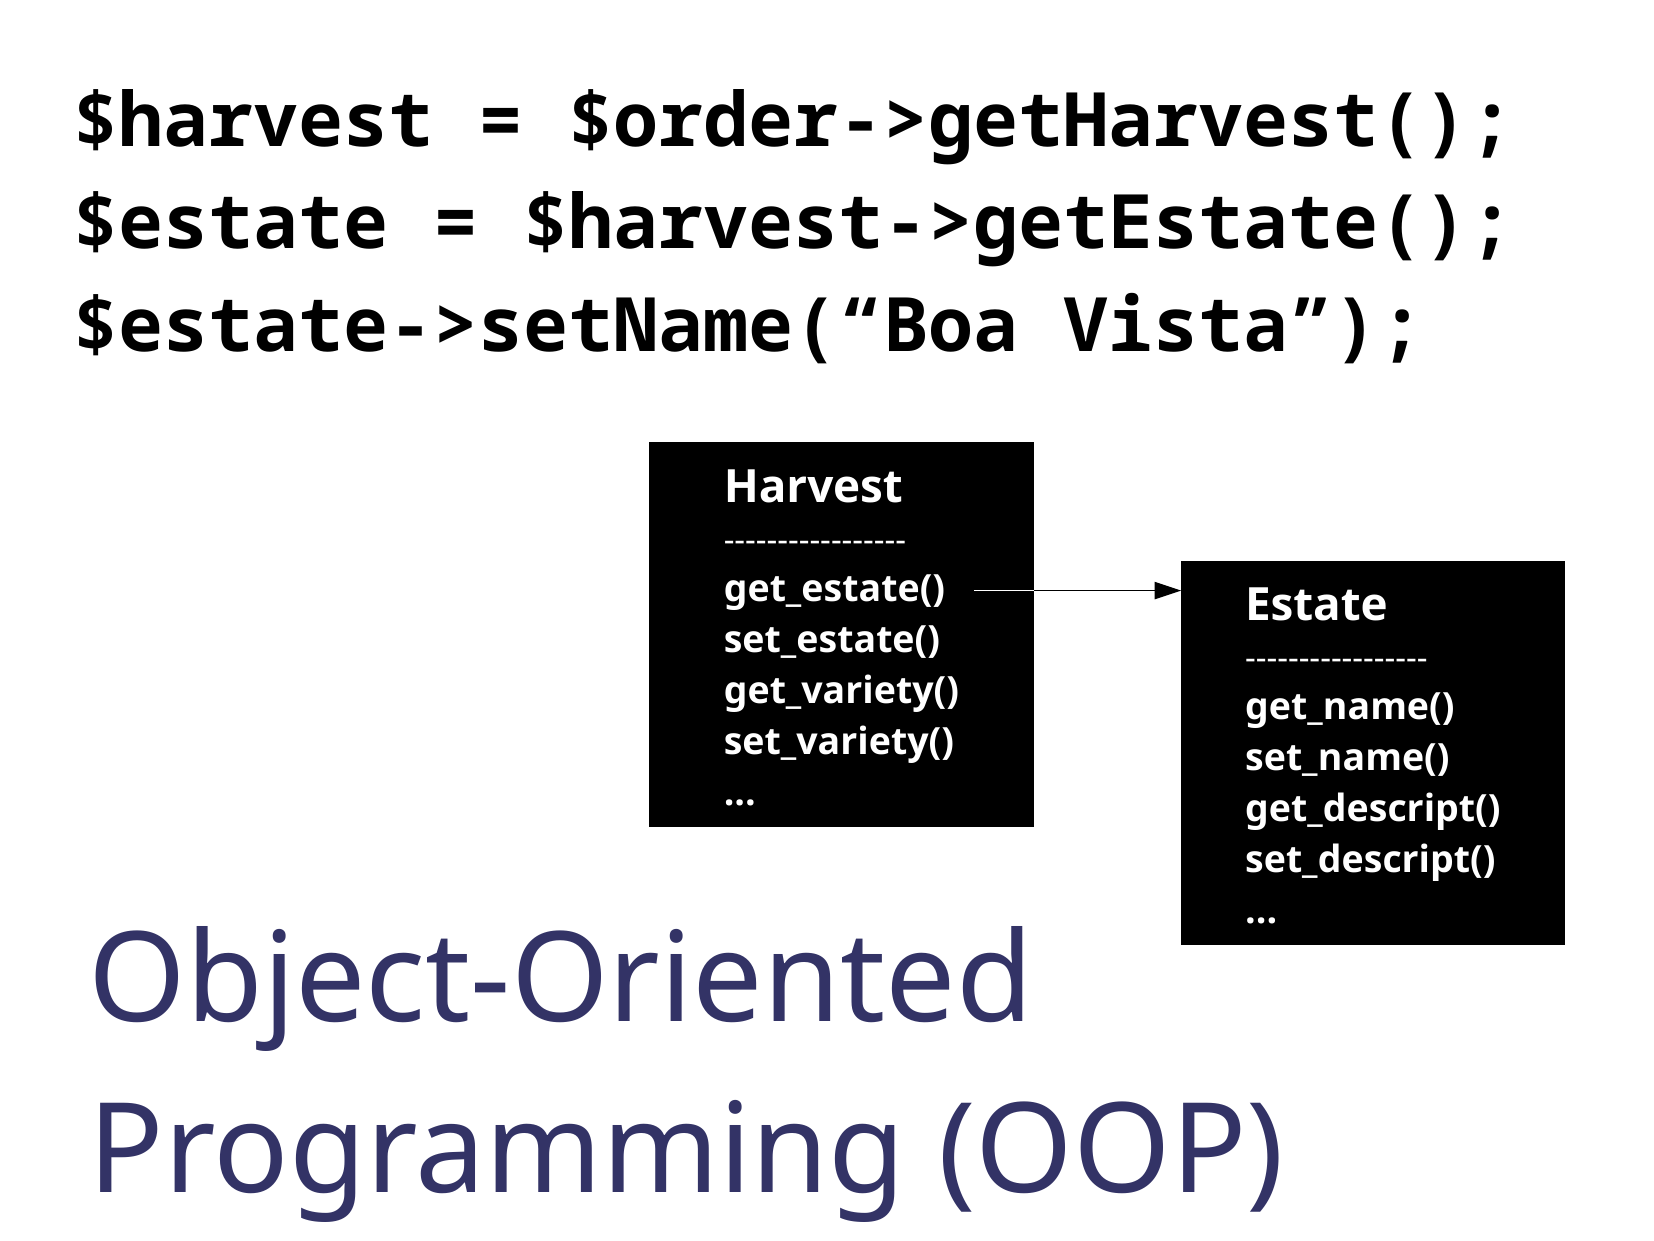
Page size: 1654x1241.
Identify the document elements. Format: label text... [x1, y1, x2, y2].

text_box $harvest = $order->getHarvest(); $estate = $harvest->getEstate(); $estate->setName(“Boa Vista”); [59, 59, 1536, 384]
title Object-Oriented Programming (OOP) [88, 906, 1595, 1211]
text_box Estate ----------------- get_name() set_name() get_descript() set_descript() ... [1181, 561, 1565, 906]
text_box Harvest ----------------- get_estate() set_estate() get_variety() set_variety() ... [649, 442, 1034, 827]
